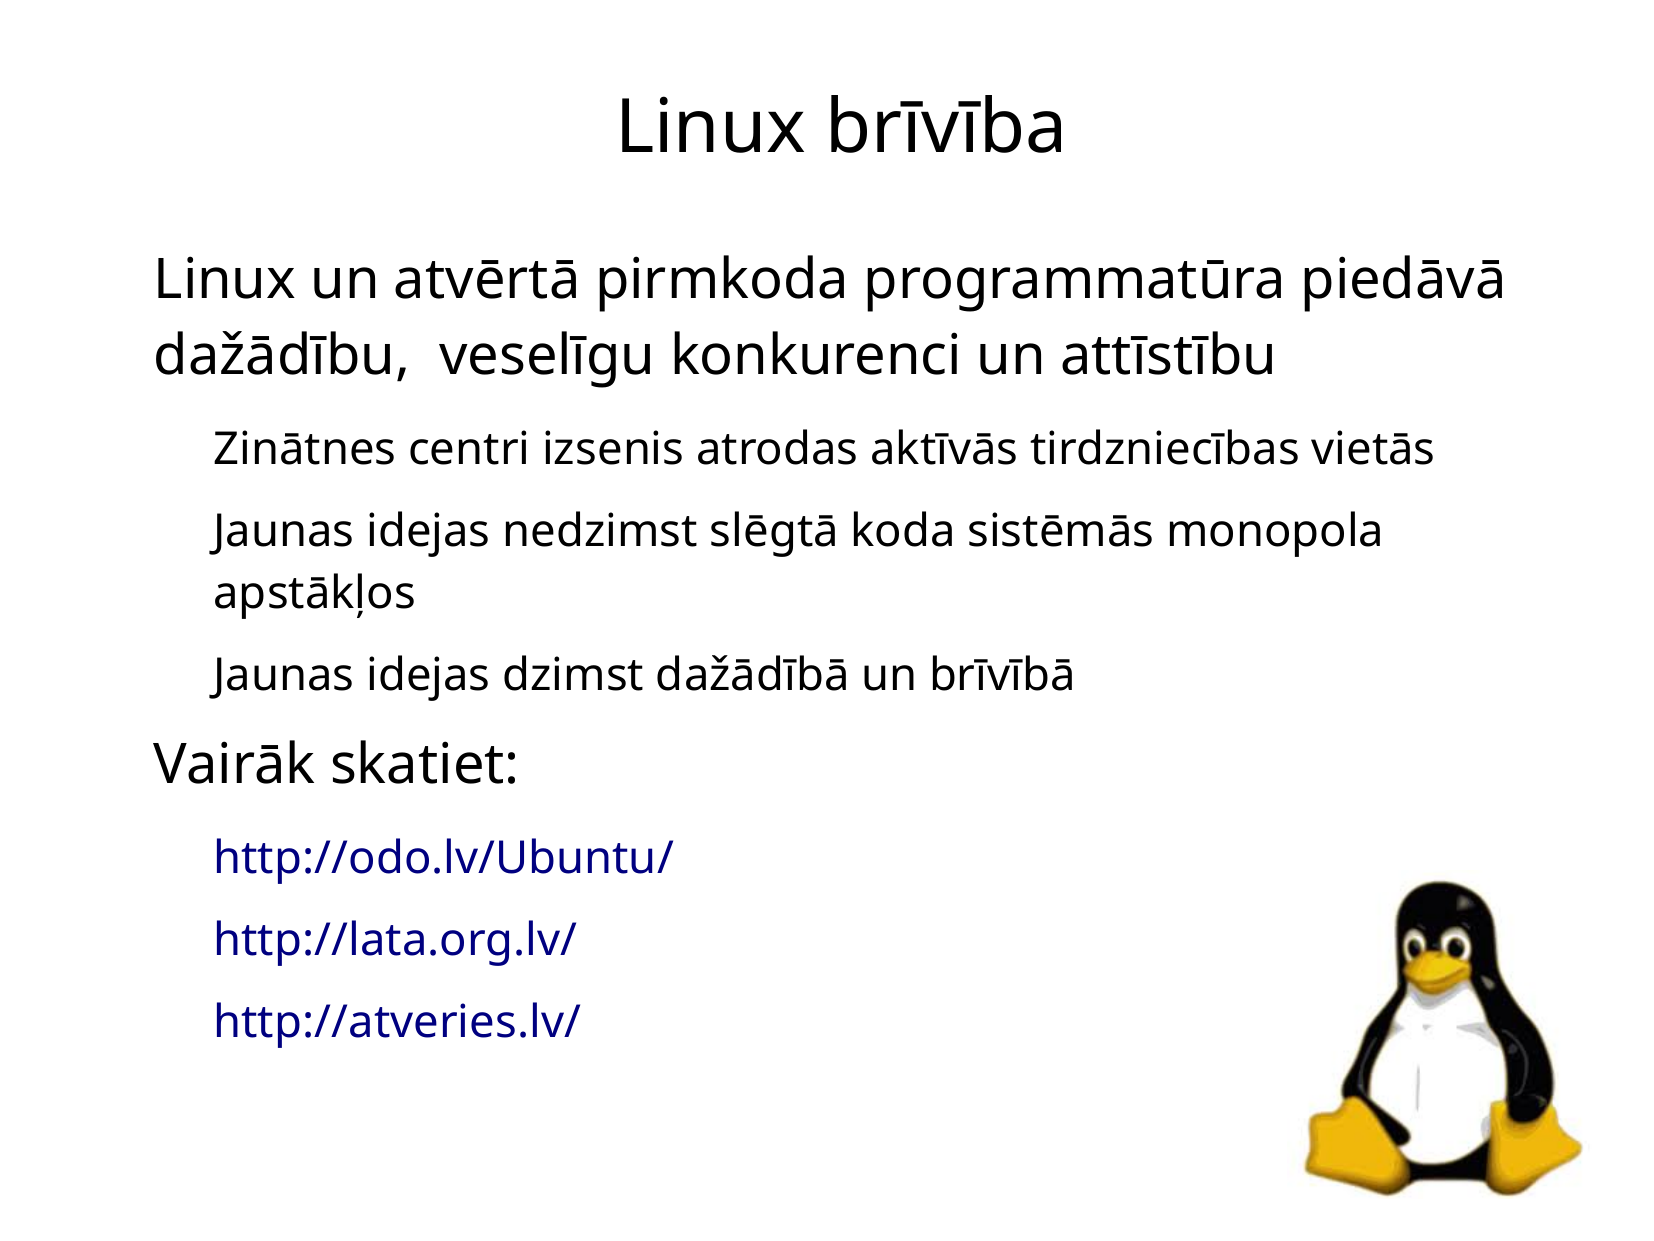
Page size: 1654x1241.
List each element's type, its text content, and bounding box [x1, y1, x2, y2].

list Linux un atvērtā pirmkoda programmatūra piedāvā dažādību, veselīgu konkurenci un attīstību Zinātnes centri izsenis atrodas aktīvās tirdzniecības vietās Jaunas idejas nedzimst slēgtā koda sistēmās monopola apstākļos Jaunas idejas dzimst dažādībā un brīvībā Vairāk skatiet: http://odo.lv/Ubuntu/ http://lata.org.lv/ http://atveries.lv/ [94, 238, 1583, 1058]
title Linux brīvība [159, 64, 1524, 181]
picture [1287, 870, 1594, 1199]
